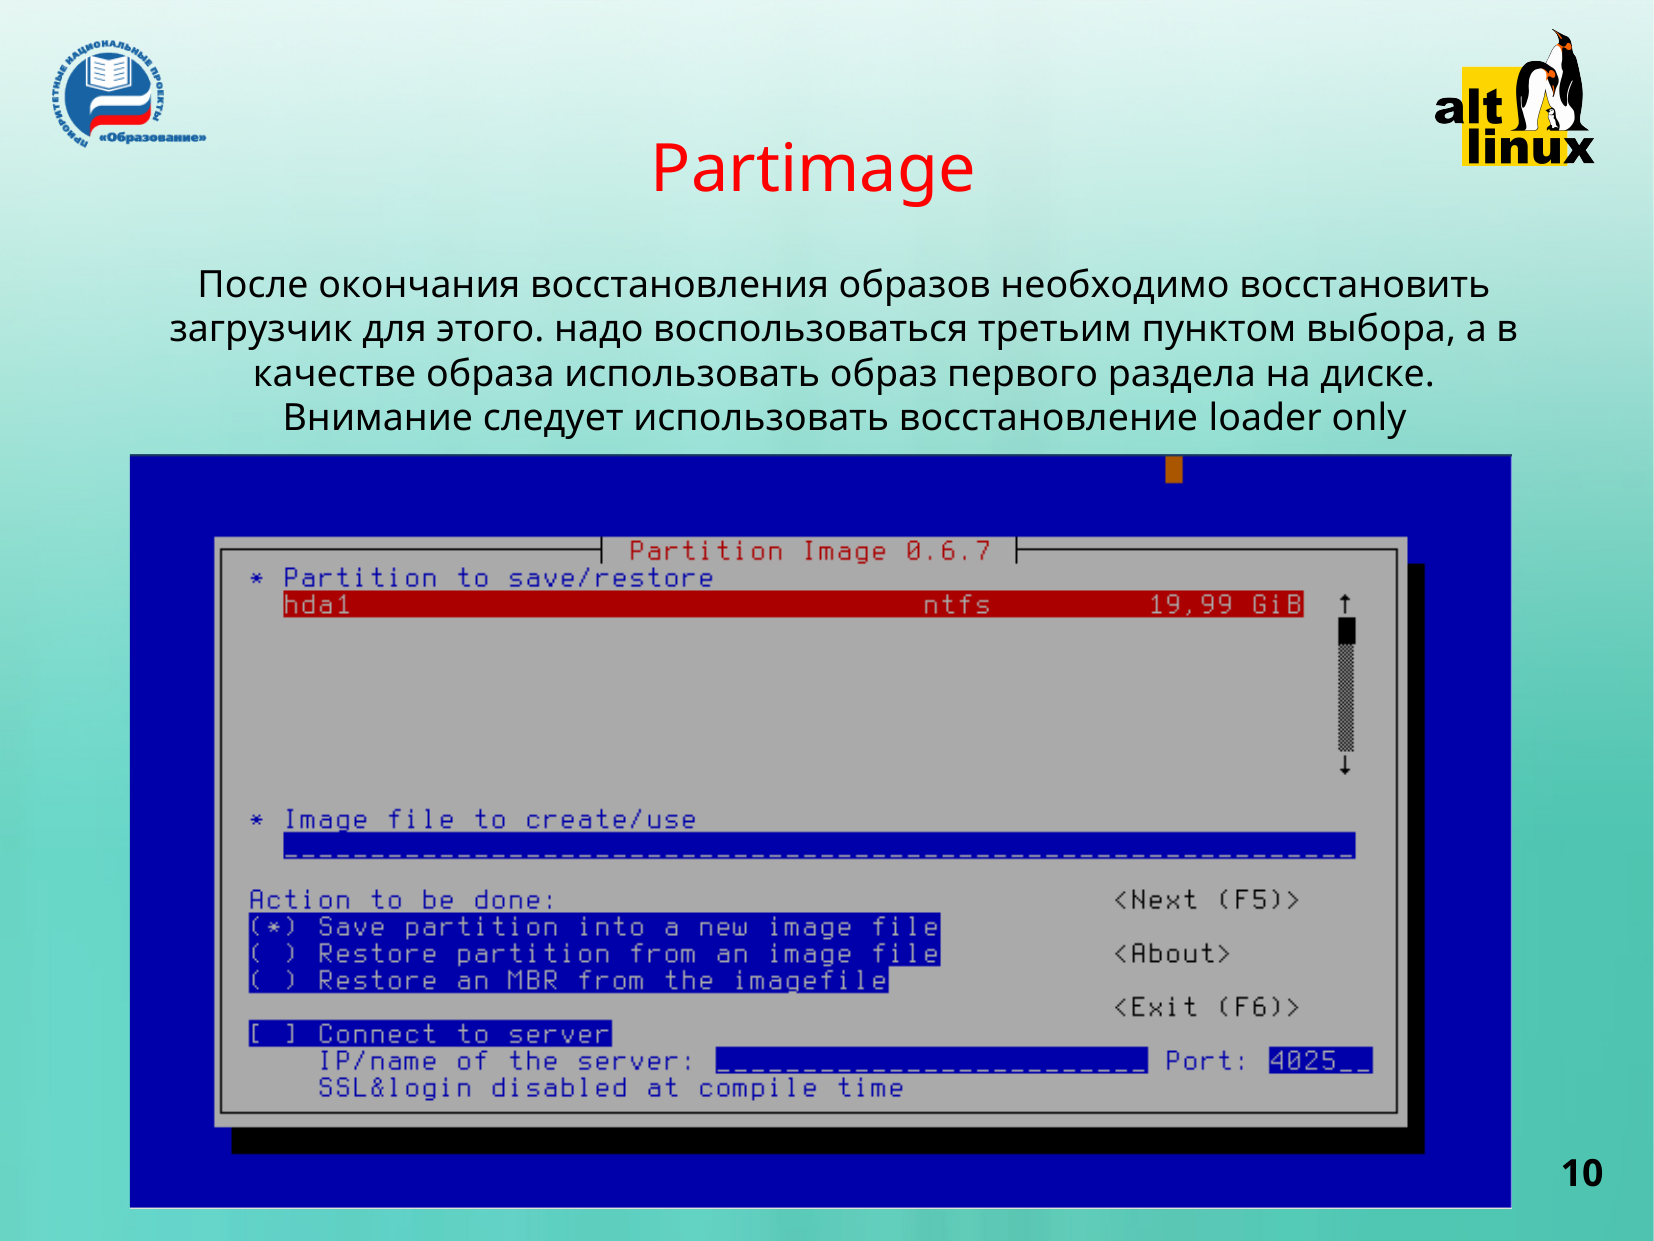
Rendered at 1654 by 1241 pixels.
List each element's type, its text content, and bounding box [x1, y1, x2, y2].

picture [0, 0, 1654, 1241]
text_box После окончания восстановления образов необходимо восстановить загрузчик для этого. надо воспользоваться третьим пунктом выбора, а в качестве образа использовать образ первого раздела на диске. Внимание следует использовать восстановление loader only [117, 253, 1572, 448]
title Partimage [70, 53, 1557, 283]
